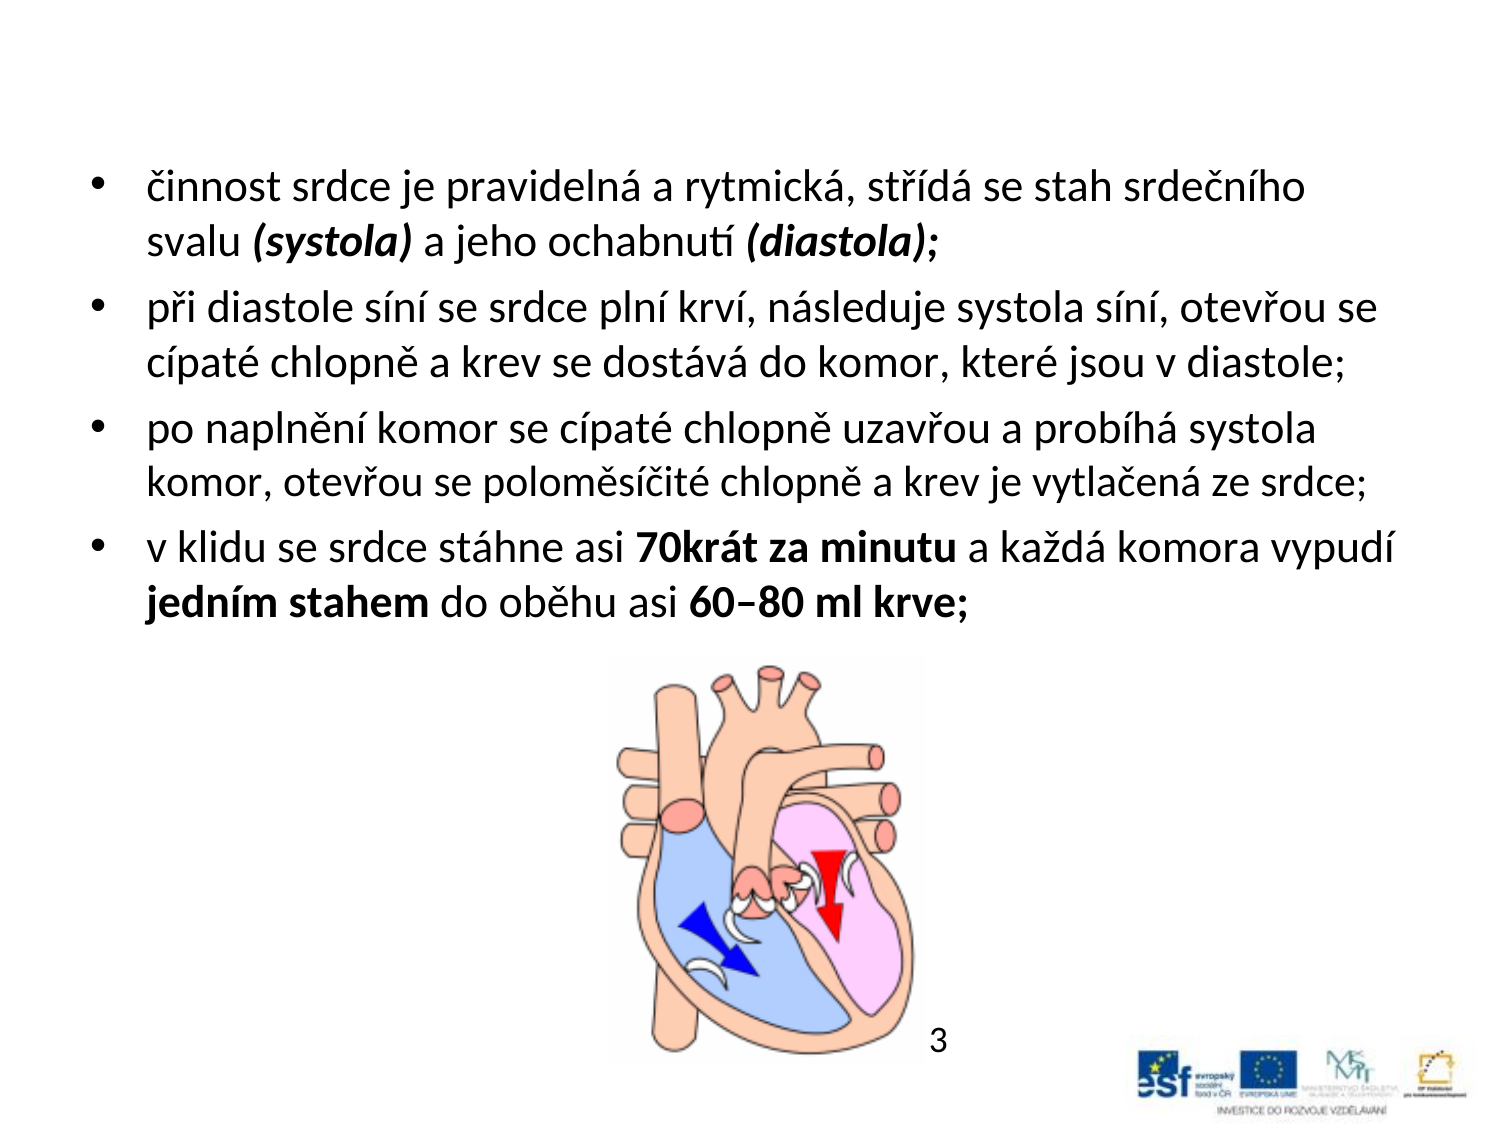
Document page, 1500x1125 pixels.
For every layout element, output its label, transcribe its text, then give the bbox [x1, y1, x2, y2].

list činnost srdce je pravidelná a rytmická, střídá se stah srdečního svalu (systola) a jeho ochabnutí (diastola); při diastole síní se srdce plní krví, následuje systola síní, otevřou se cípaté chlopně a krev se dostává do komor, které jsou v diastole; po naplnění komor se cípaté chlopně uzavřou a probíhá systola komor, otevřou se poloměsíčité chlopně a krev je vytlačená ze srdce; v klidu se srdce stáhne asi 70krát za minutu a každá komora vypudí jedním stahem do oběhu asi 60–80 ml krve; [75, 148, 1426, 1008]
text_box 3 [914, 1007, 973, 1069]
picture [1125, 1035, 1476, 1125]
picture [609, 656, 926, 1065]
